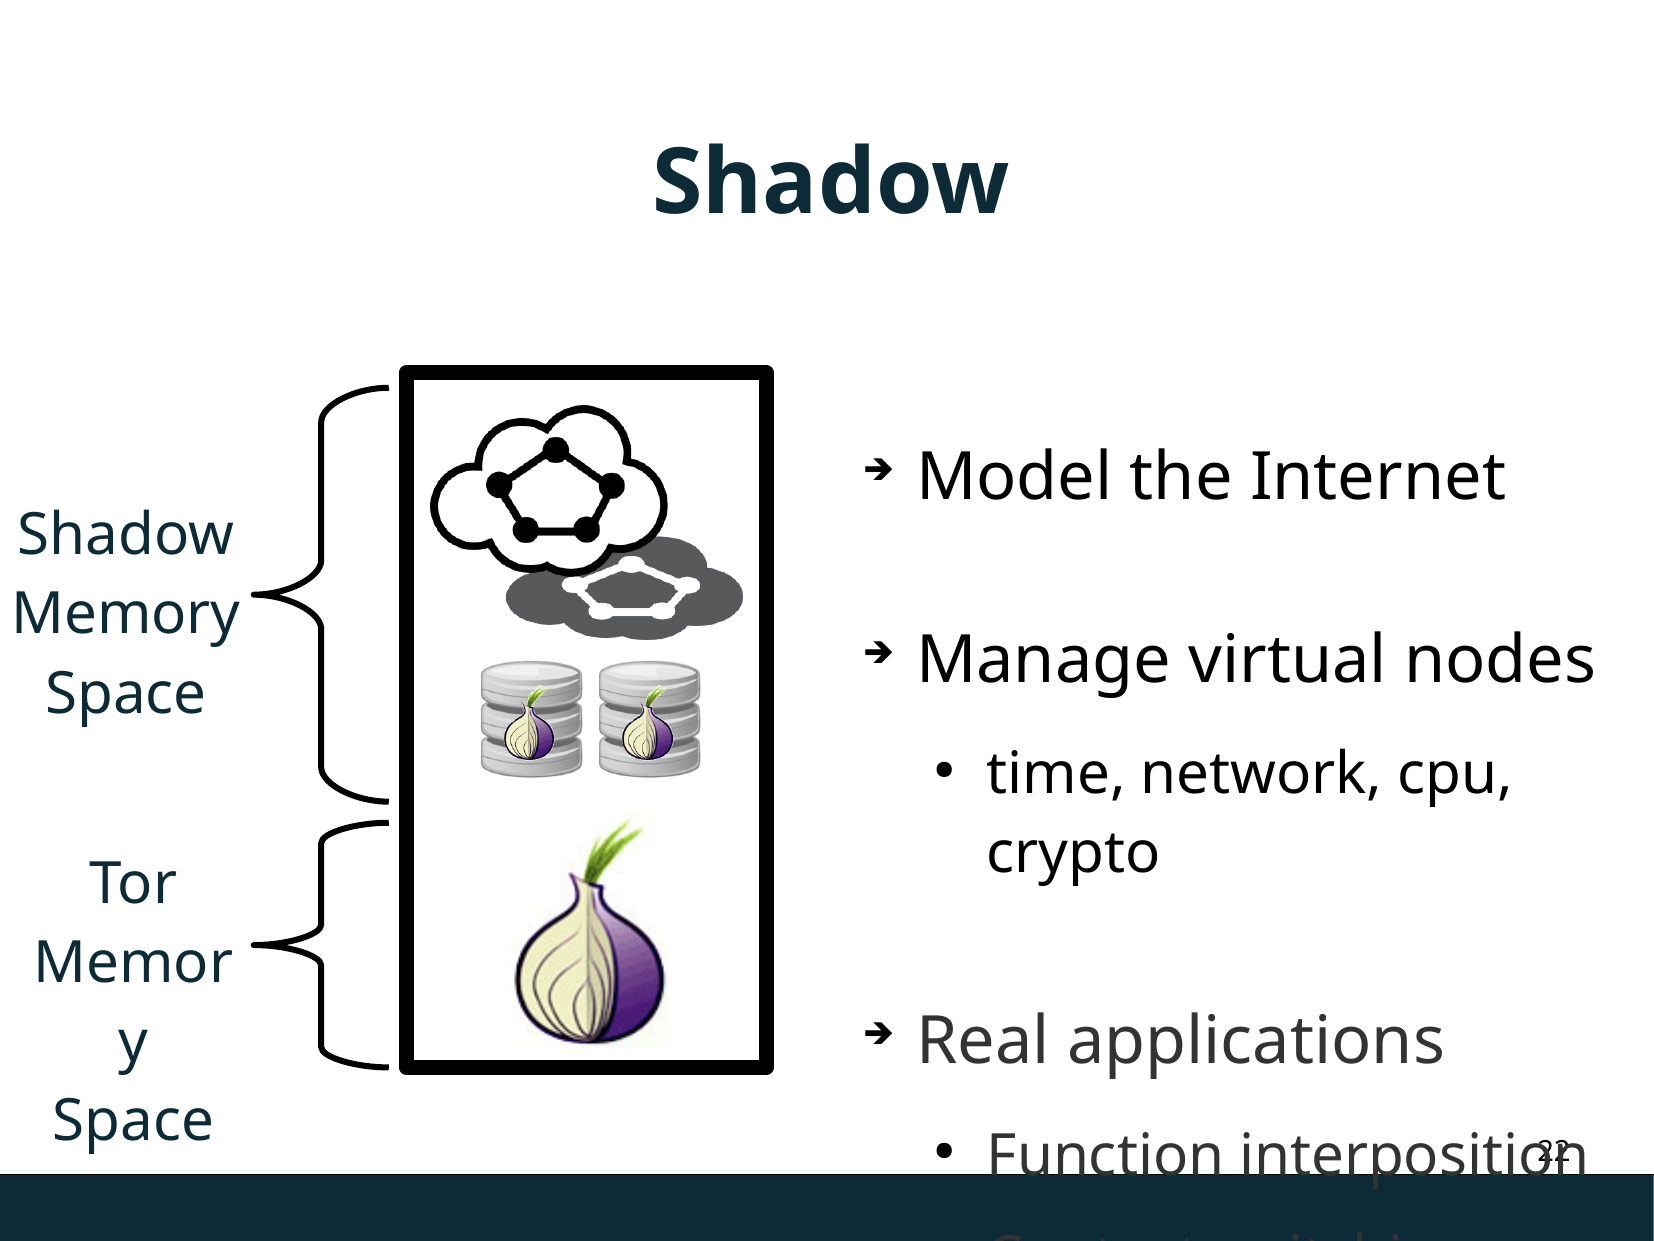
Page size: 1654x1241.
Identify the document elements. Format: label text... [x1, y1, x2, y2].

picture [511, 811, 668, 1048]
picture [430, 405, 743, 640]
picture [598, 660, 701, 778]
text_box Tor Memory Space [4, 833, 263, 1050]
list Model the Internet Manage virtual nodes time, network, cpu, crypto Real applications Function interposition Context switching [845, 307, 1606, 1127]
text_box Shadow Memory Space [0, 485, 263, 701]
text_box [406, 372, 767, 1068]
title Shadow [86, 74, 1575, 282]
picture [480, 660, 583, 778]
